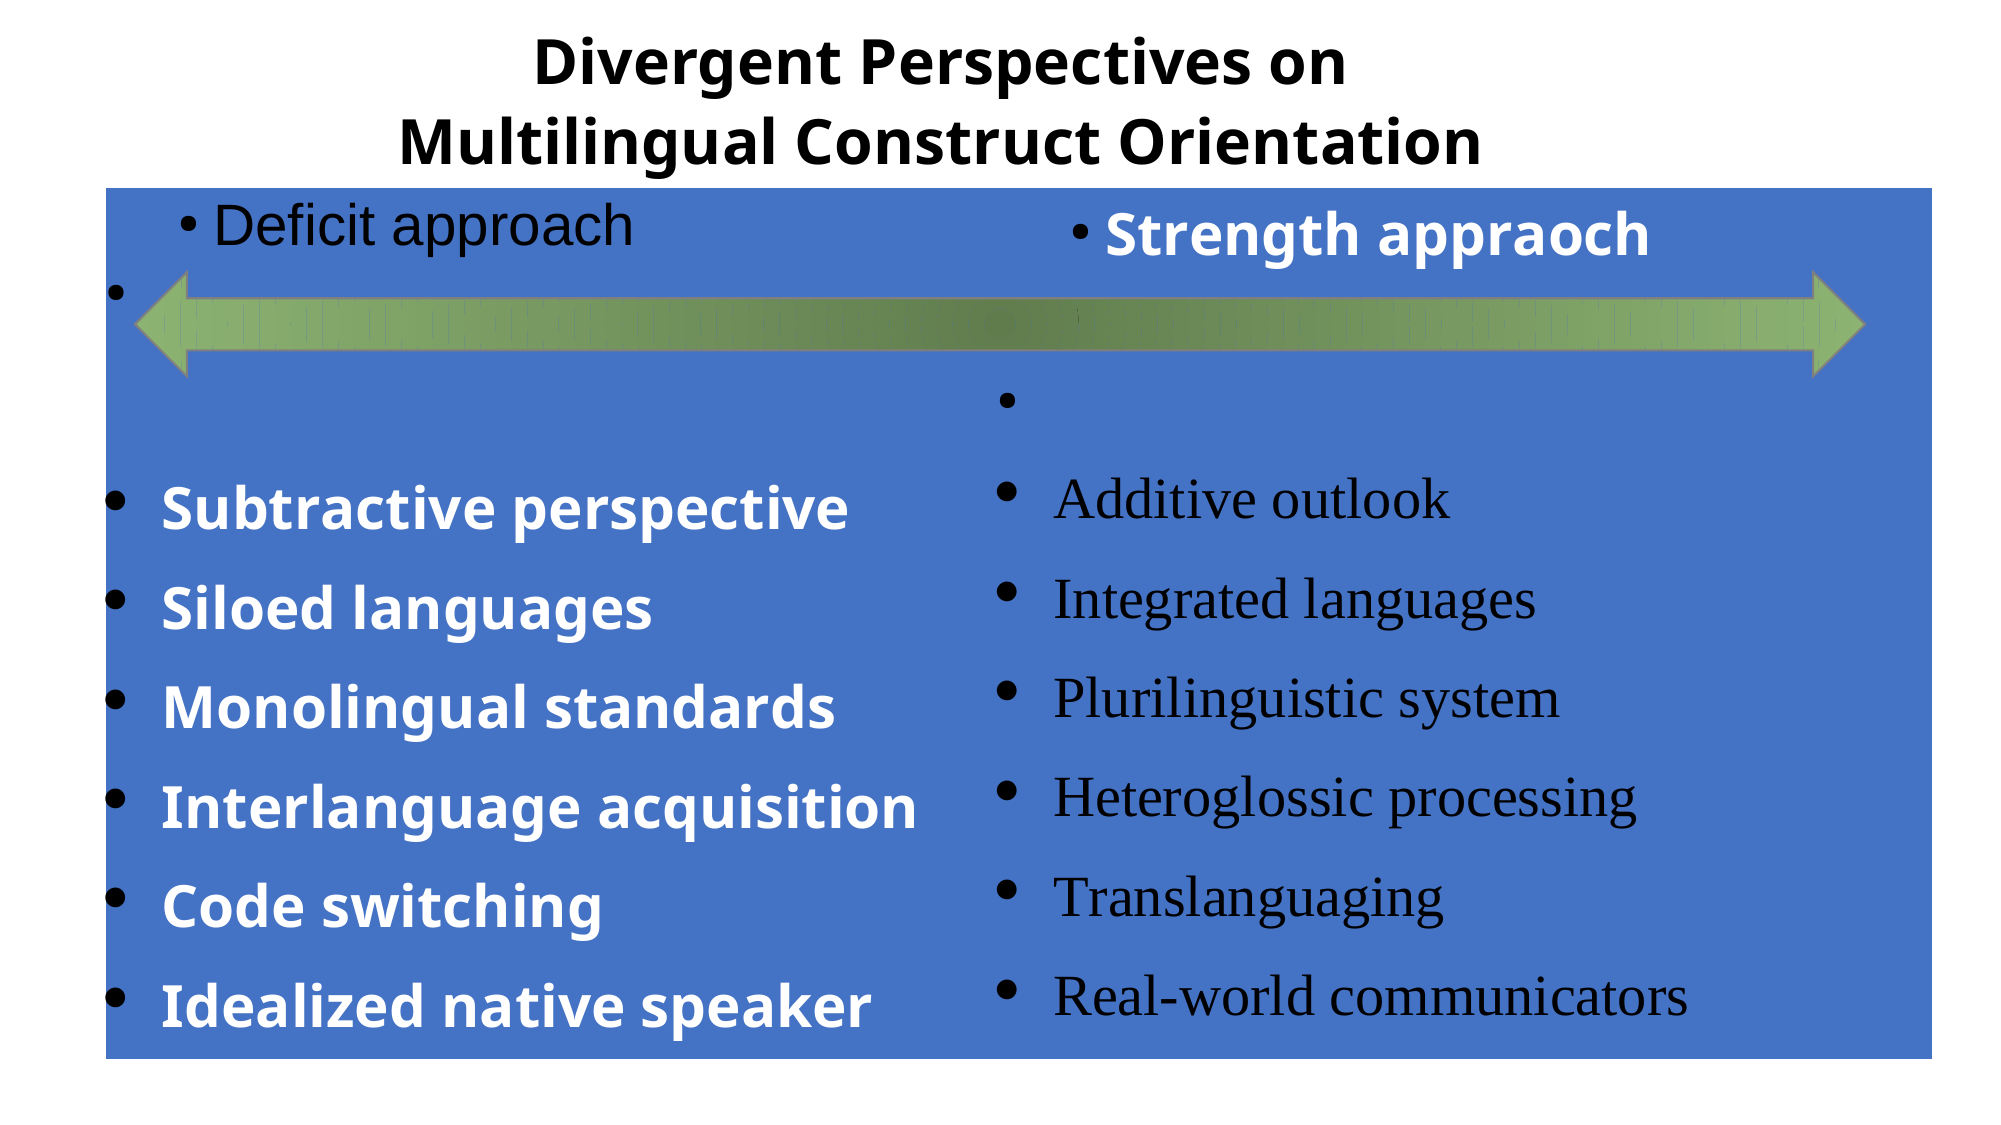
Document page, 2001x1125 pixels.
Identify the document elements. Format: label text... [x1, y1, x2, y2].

table_header Strength appraoch [997, 188, 1932, 462]
table_cell Siloed languages [106, 562, 997, 661]
text_box [134, 272, 1866, 377]
table_cell Monolingual standards [106, 661, 997, 760]
table_cell Real-world communicators [997, 959, 1932, 1059]
table_header Deficit approach [106, 188, 997, 462]
table_cell Interlanguage acquisition [106, 760, 997, 860]
table_cell Integrated languages [997, 562, 1932, 661]
table_cell Plurilinguistic system [997, 661, 1932, 760]
text_box Divergent Perspectives on Multilingual Construct Orientation [164, 8, 1735, 179]
table_cell Subtractive perspective [106, 462, 997, 562]
table_cell Translanguaging [997, 860, 1932, 959]
table_cell Additive outlook [997, 462, 1932, 562]
table_cell Idealized native speaker [106, 959, 997, 1059]
table_cell Heteroglossic processing [997, 760, 1932, 860]
table_cell Code switching [106, 860, 997, 959]
